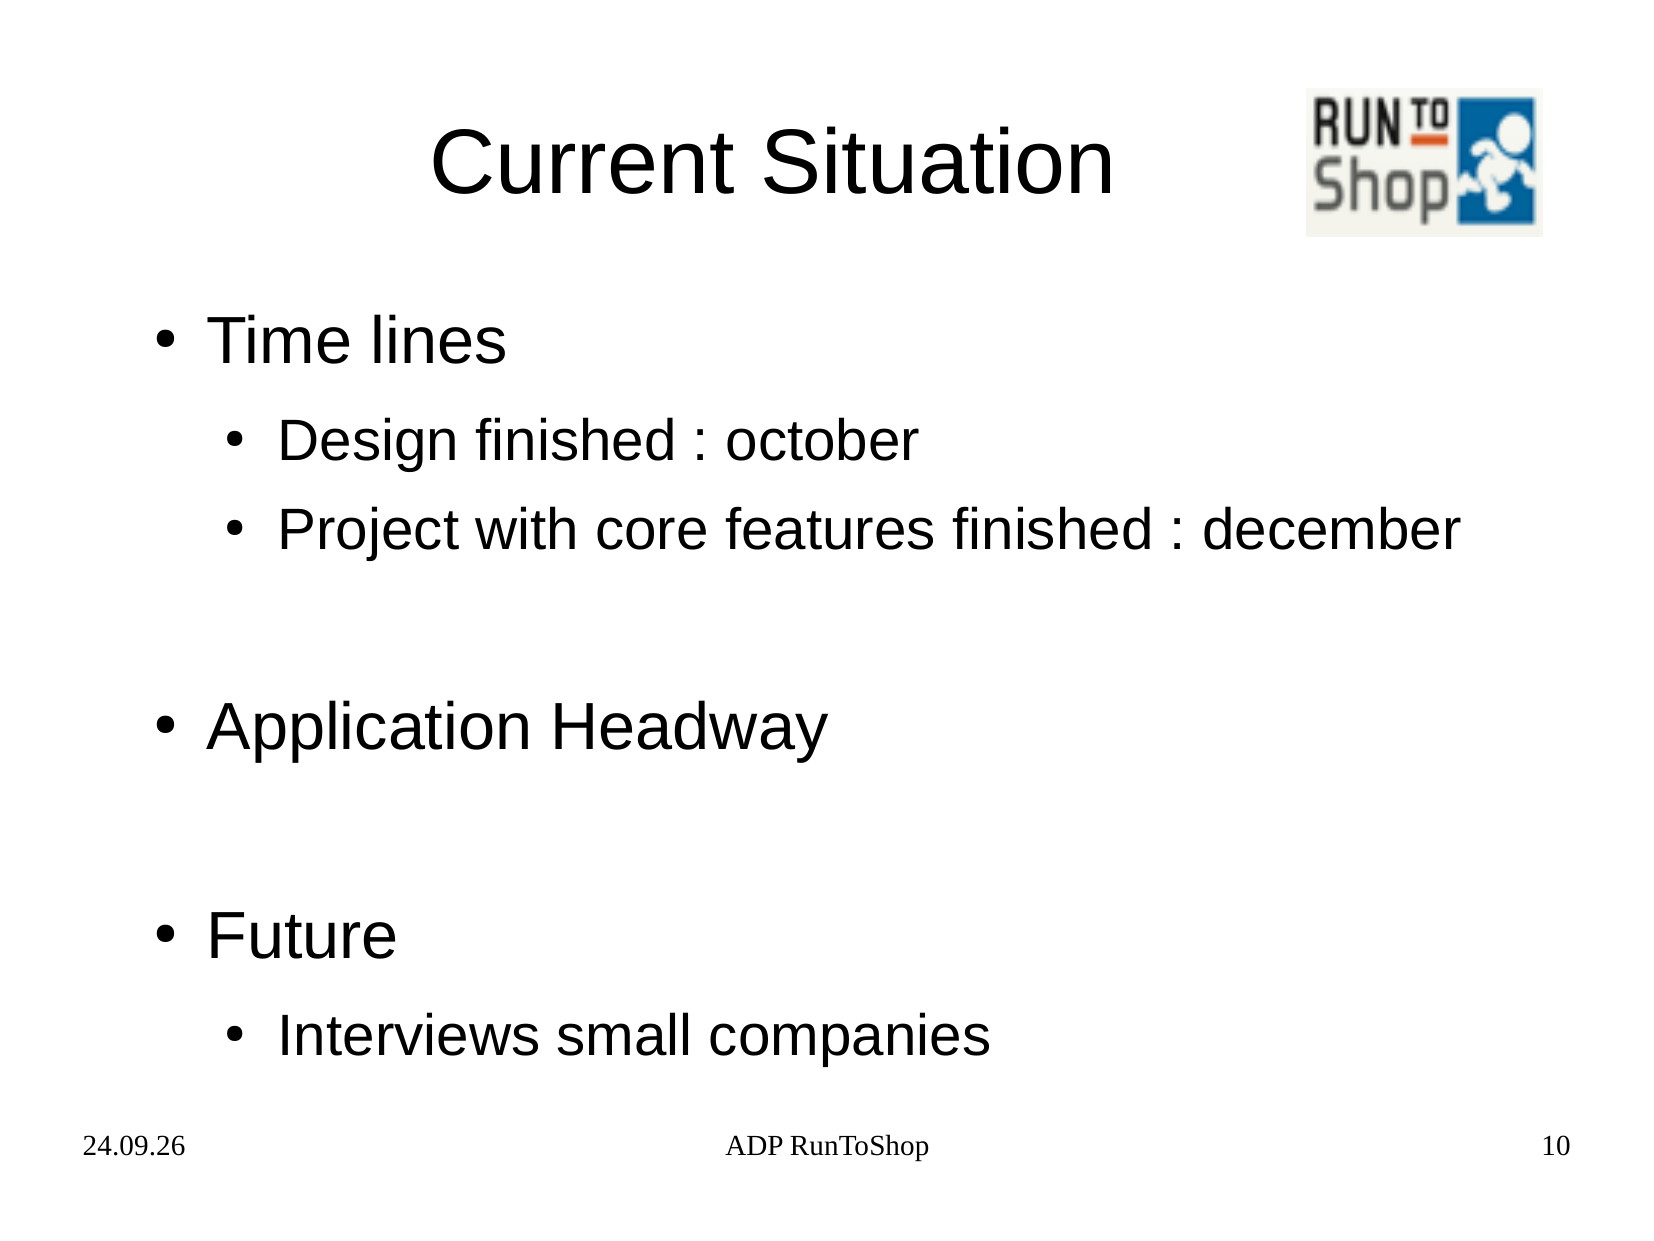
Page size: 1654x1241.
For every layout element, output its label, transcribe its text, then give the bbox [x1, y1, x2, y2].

title Current Situation [29, 58, 1518, 266]
list Time lines Design finished : october Project with core features finished : december Application Headway Future Interviews small companies [135, 303, 1625, 1123]
picture [1306, 88, 1543, 237]
